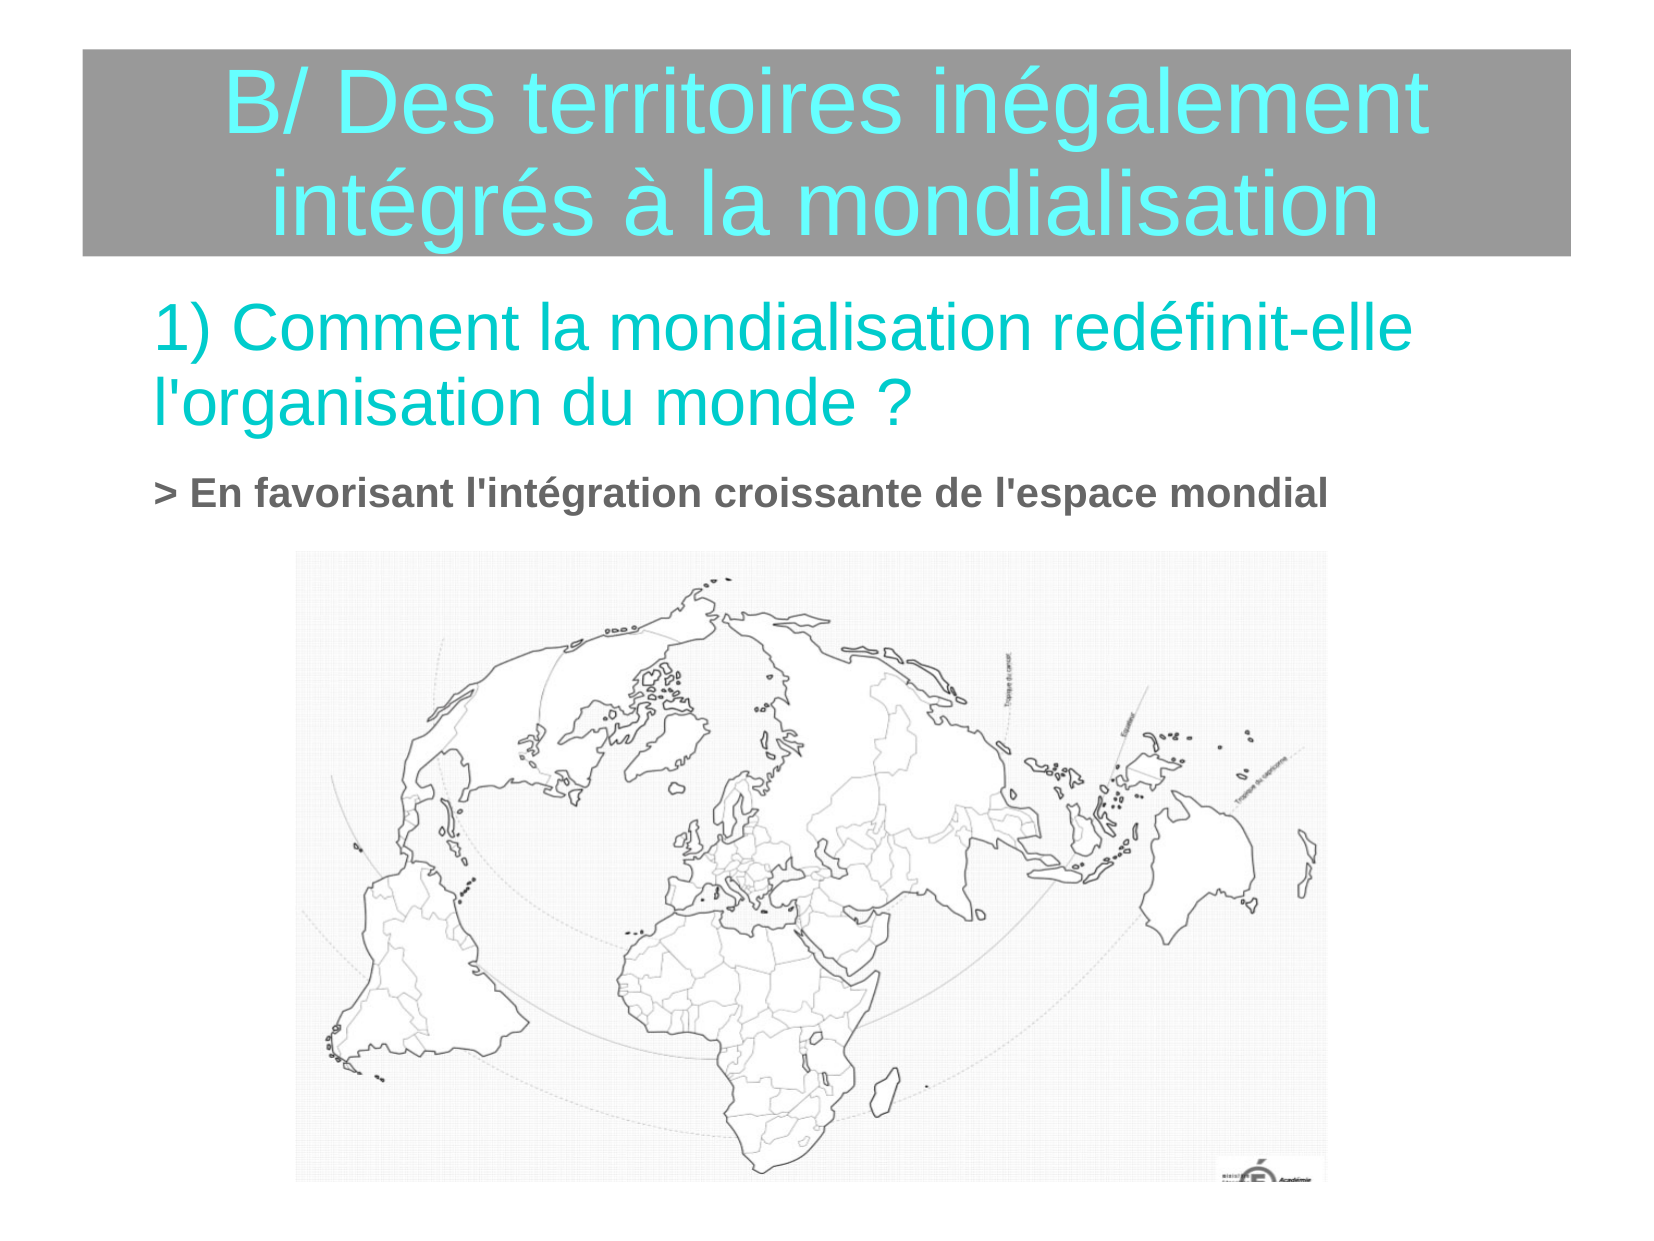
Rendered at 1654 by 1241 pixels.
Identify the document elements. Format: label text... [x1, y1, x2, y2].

title B/ Des territoires inégalement intégrés à la mondialisation [82, 49, 1571, 257]
list 1) Comment la mondialisation redéfinit-elle l'organisation du monde ? > En favorisant l'intégration croissante de l'espace mondial [82, 290, 1571, 1109]
picture [295, 551, 1328, 1182]
